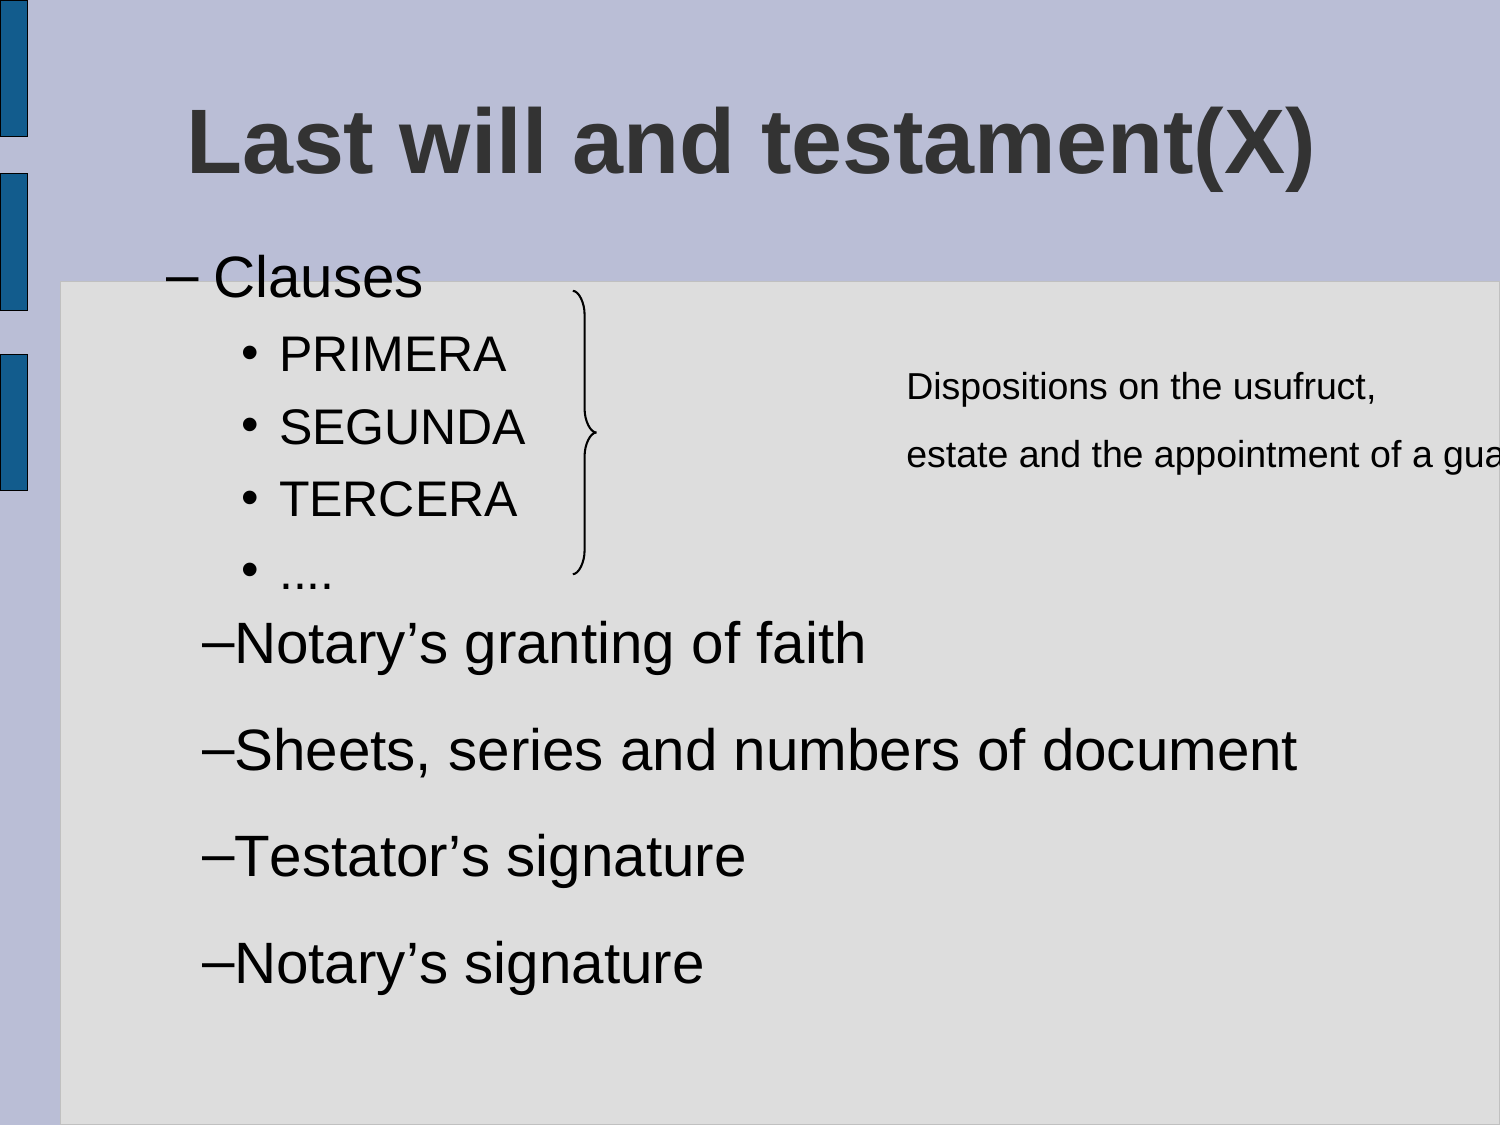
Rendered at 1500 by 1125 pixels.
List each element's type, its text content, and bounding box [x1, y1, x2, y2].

list Clauses PRIMERA SEGUNDA TERCERA .... [76, 231, 1427, 1006]
text_box Notary’s granting of faith Sheets, series and numbers of document Testator’s signature Notary’s signature [112, 597, 1329, 1047]
text_box Dispositions on the usufruct, estate and the appointment of a guardian [891, 354, 1093, 597]
title Last will and testament(X) [76, 42, 1427, 231]
